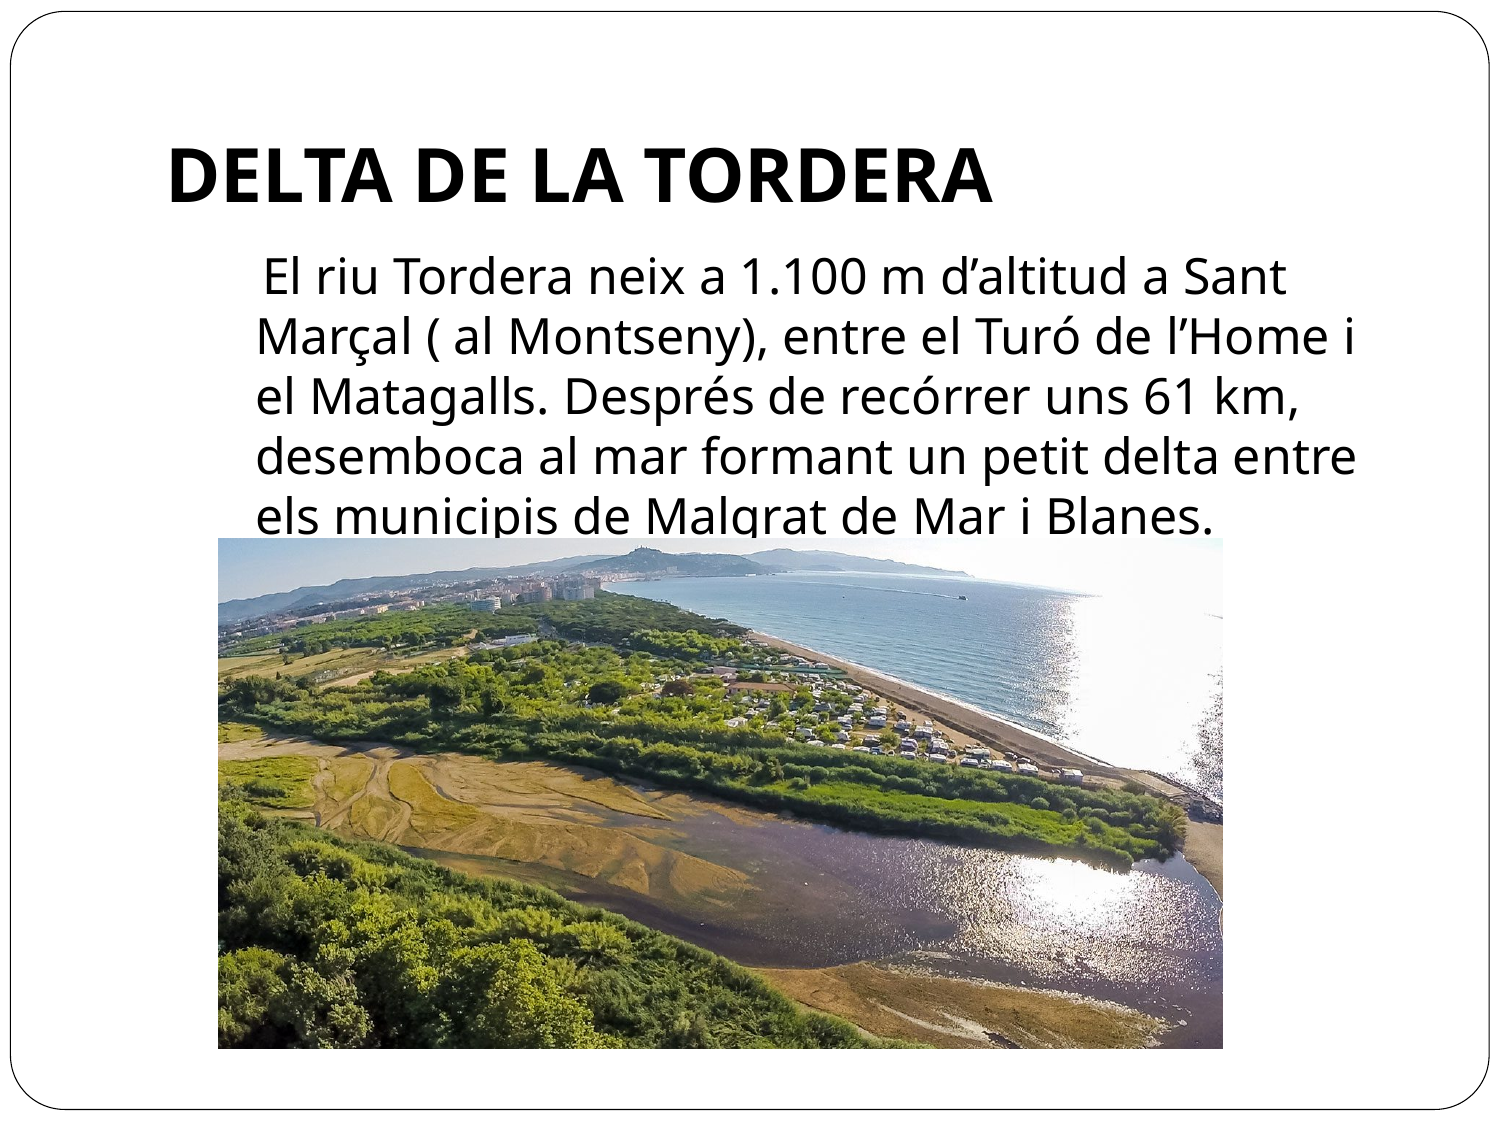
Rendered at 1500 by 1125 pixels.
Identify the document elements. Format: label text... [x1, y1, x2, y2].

title DELTA DE LA TORDERA [150, 45, 1426, 233]
picture [218, 538, 1223, 1049]
list El riu Tordera neix a 1.100 m d’altitud a Sant Marçal ( al Montseny), entre el Turó de l’Home i el Matagalls. Després de recórrer uns 61 km, desemboca al mar formant un petit delta entre els municipis de Malgrat de Mar i Blanes. [150, 237, 1426, 988]
